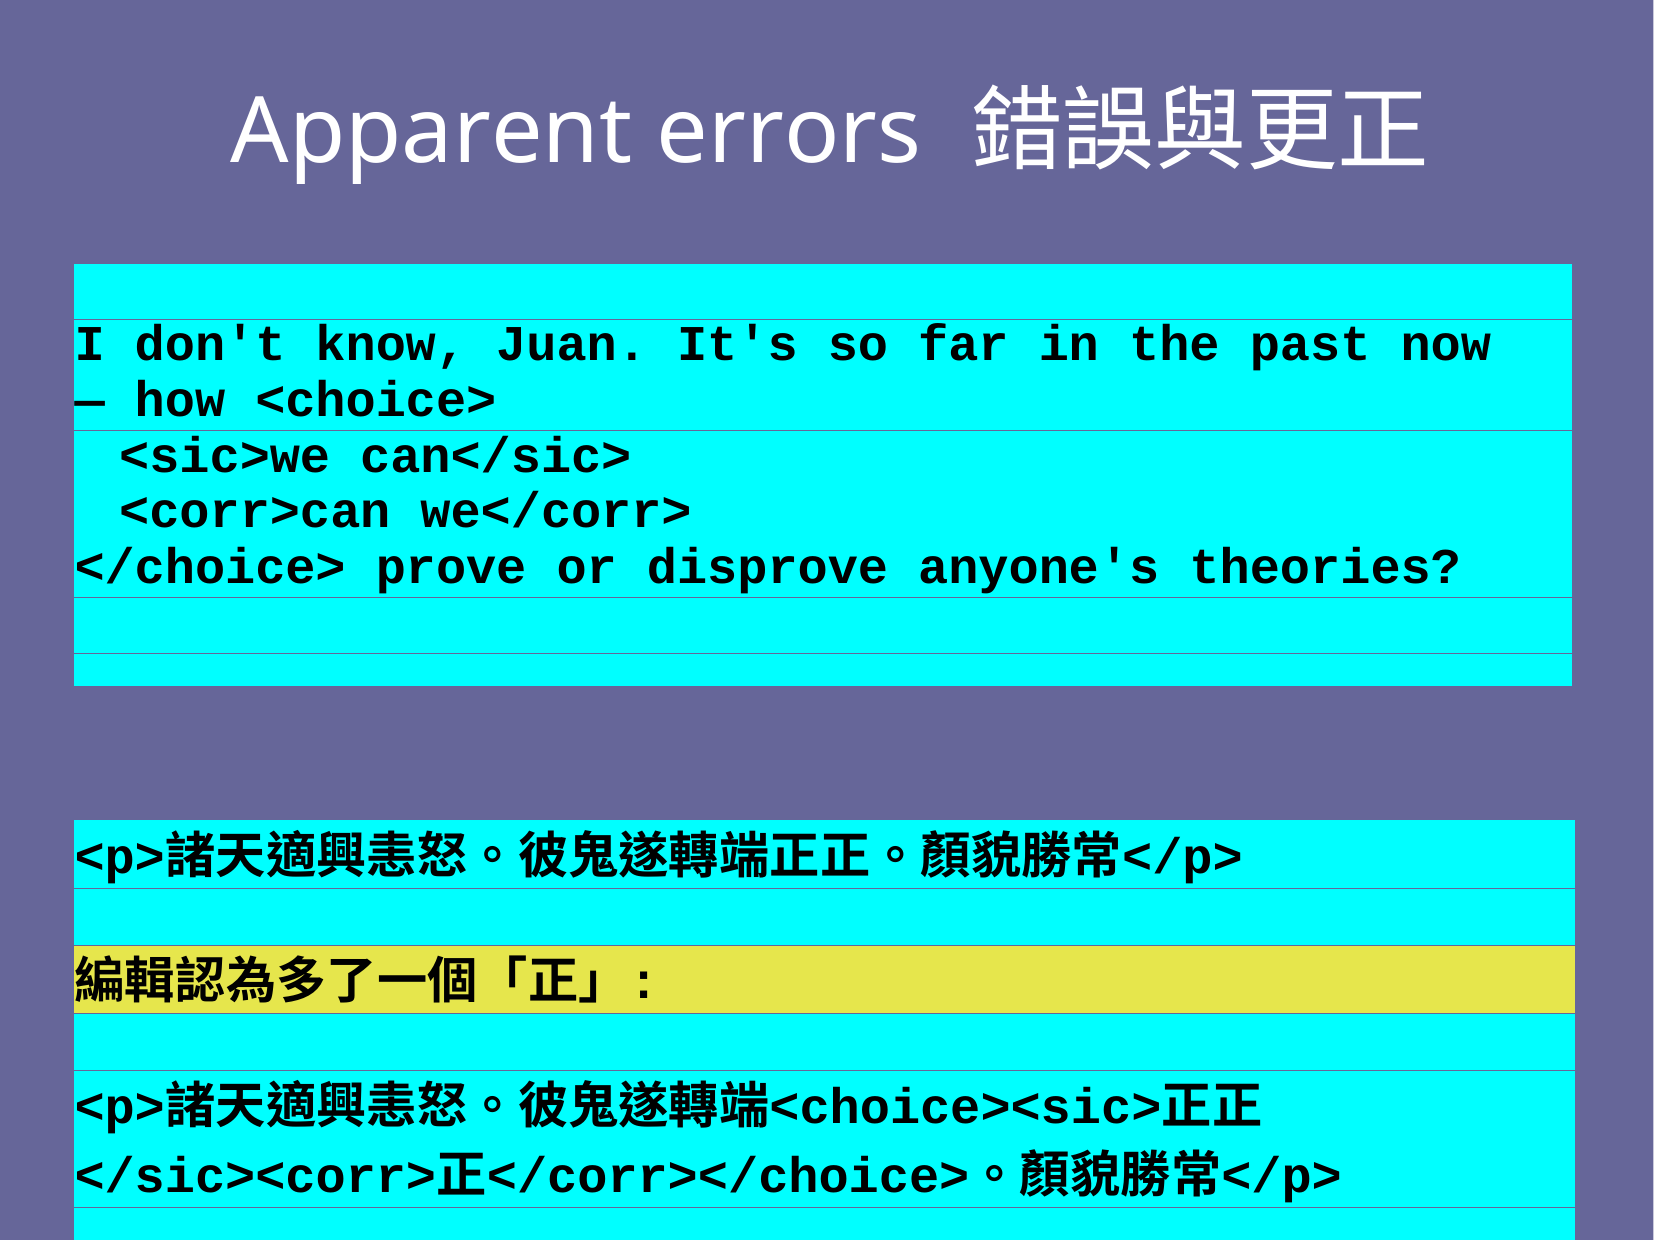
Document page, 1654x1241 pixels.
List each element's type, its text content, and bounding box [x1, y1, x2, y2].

chart [73, 264, 1573, 686]
title Apparent errors 錯誤與更正 [125, 19, 1538, 227]
chart [73, 819, 1576, 1241]
